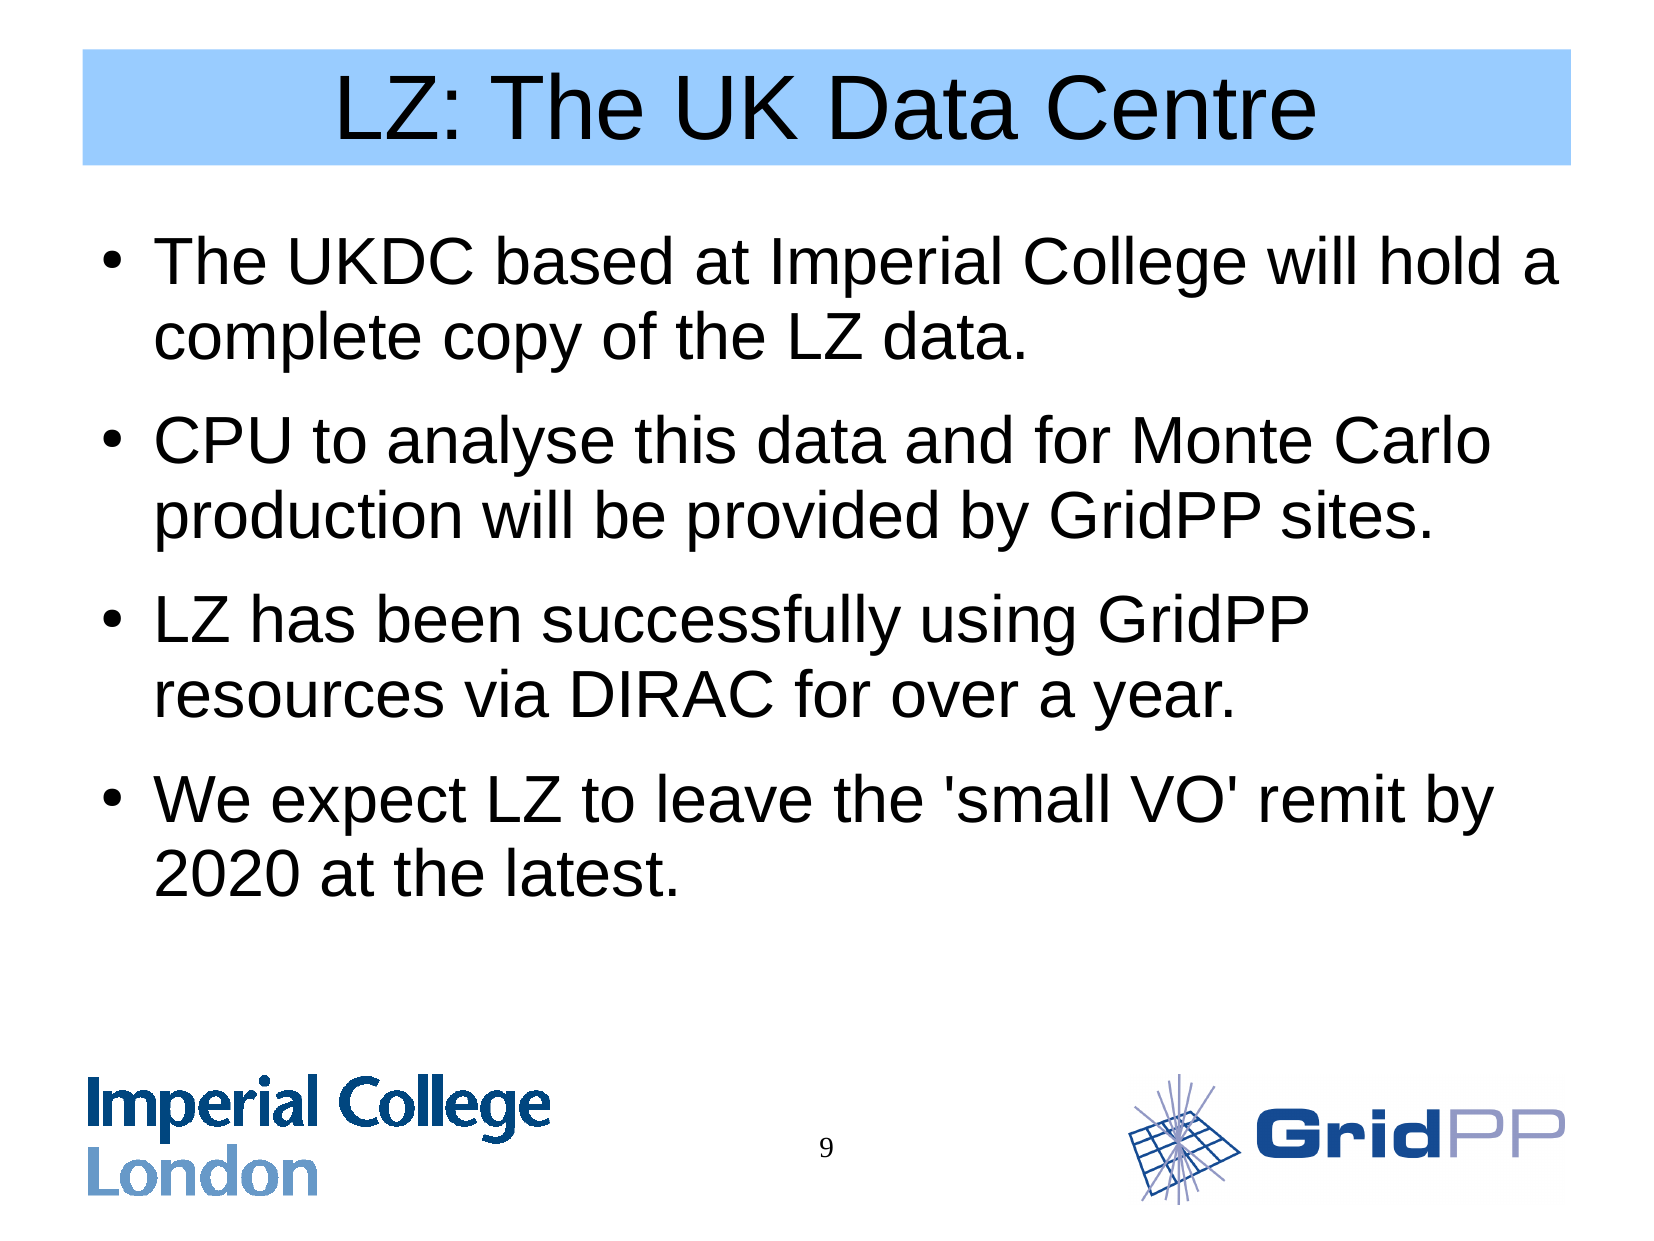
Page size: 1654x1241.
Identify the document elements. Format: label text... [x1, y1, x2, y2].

title LZ: The UK Data Centre [82, 49, 1571, 166]
list The UKDC based at Imperial College will hold a complete copy of the LZ data. CPU to analyse this data and for Monte Carlo production will be provided by GridPP sites. LZ has been successfully using GridPP resources via DIRAC for over a year. We expect LZ to leave the 'small VO' remit by 2020 at the latest. [82, 224, 1571, 1063]
picture [1128, 1074, 1565, 1205]
picture [88, 1074, 550, 1196]
